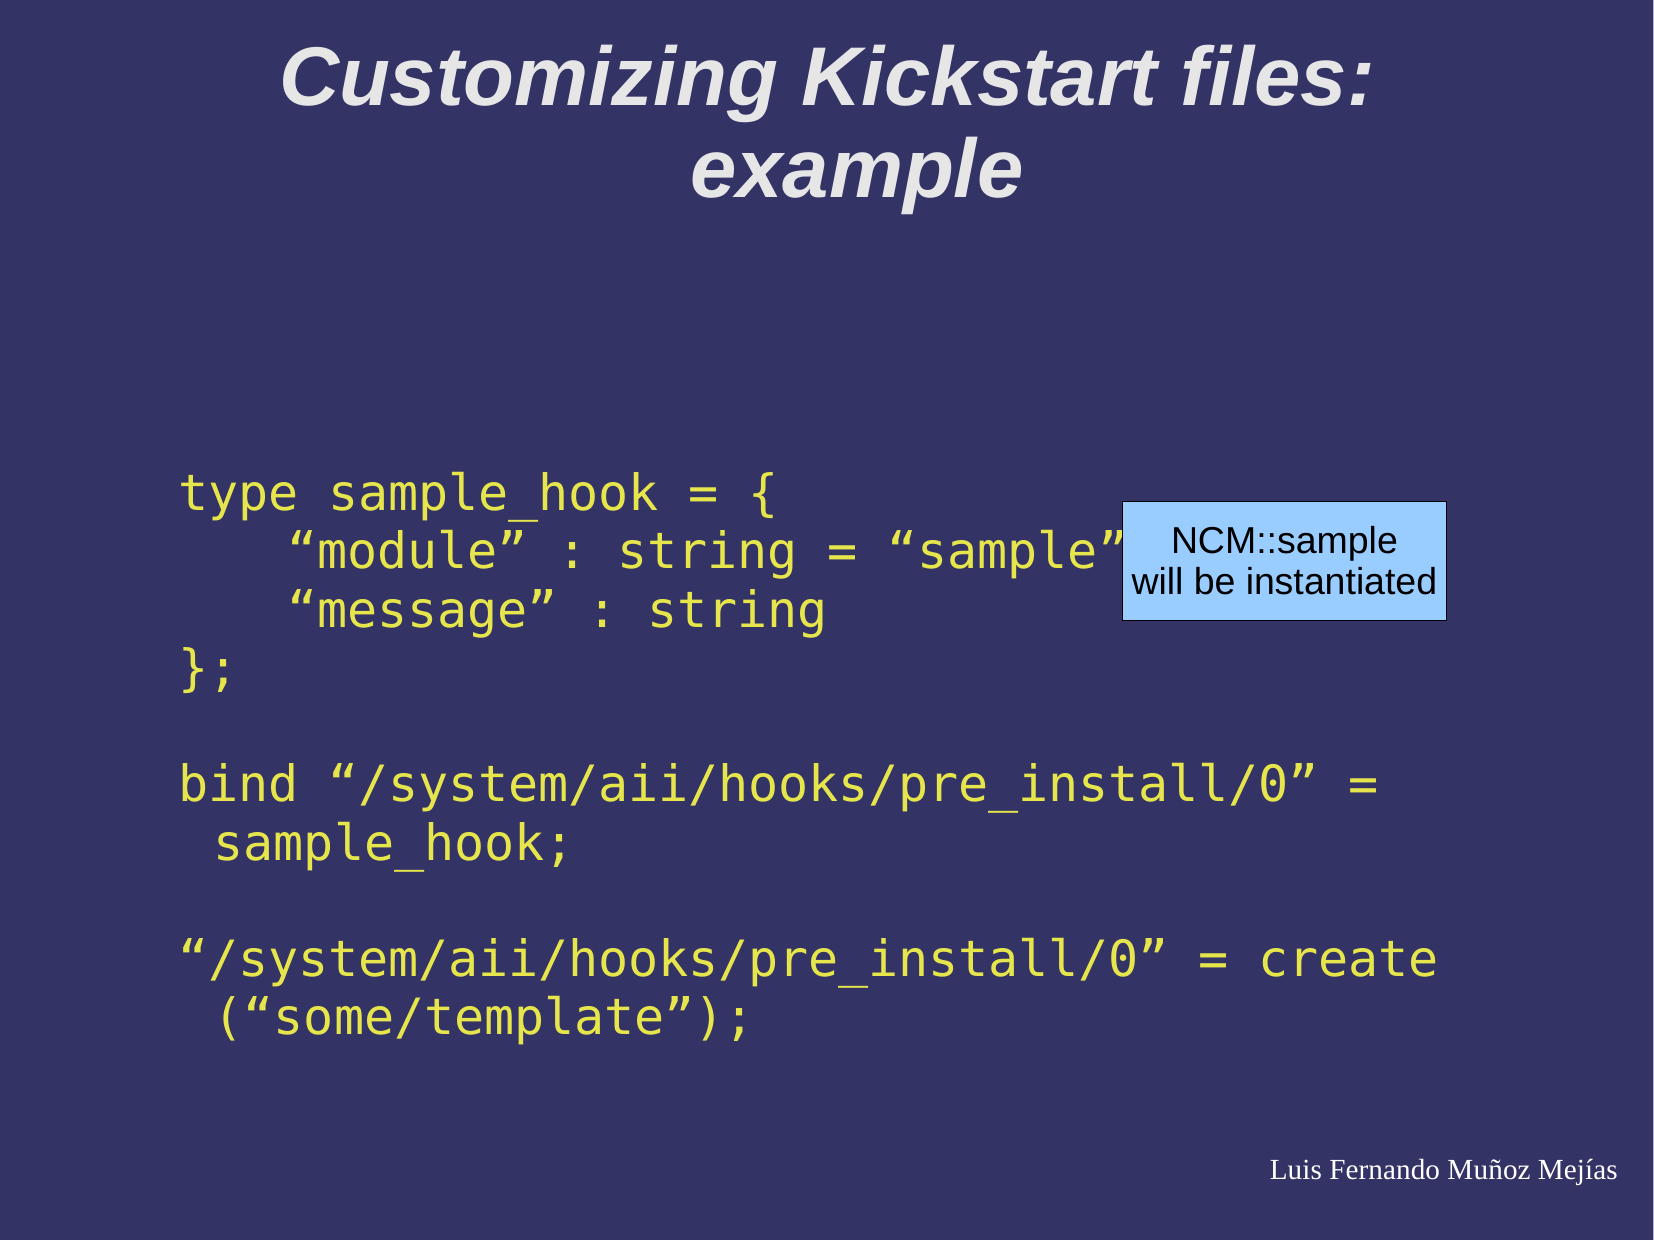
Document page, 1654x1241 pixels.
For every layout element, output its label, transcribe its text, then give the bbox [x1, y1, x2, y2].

subtitle type sample_hook = { “module” : string = “sample” “message” : string }; bind “/system/aii/hooks/pre_install/0” = sample_hook; “/system/aii/hooks/pre_install/0” = create (“some/template”); [178, 364, 1570, 1147]
text_box NCM::sample will be instantiated [1122, 501, 1447, 621]
title Customizing Kickstart files: example [121, 19, 1534, 227]
